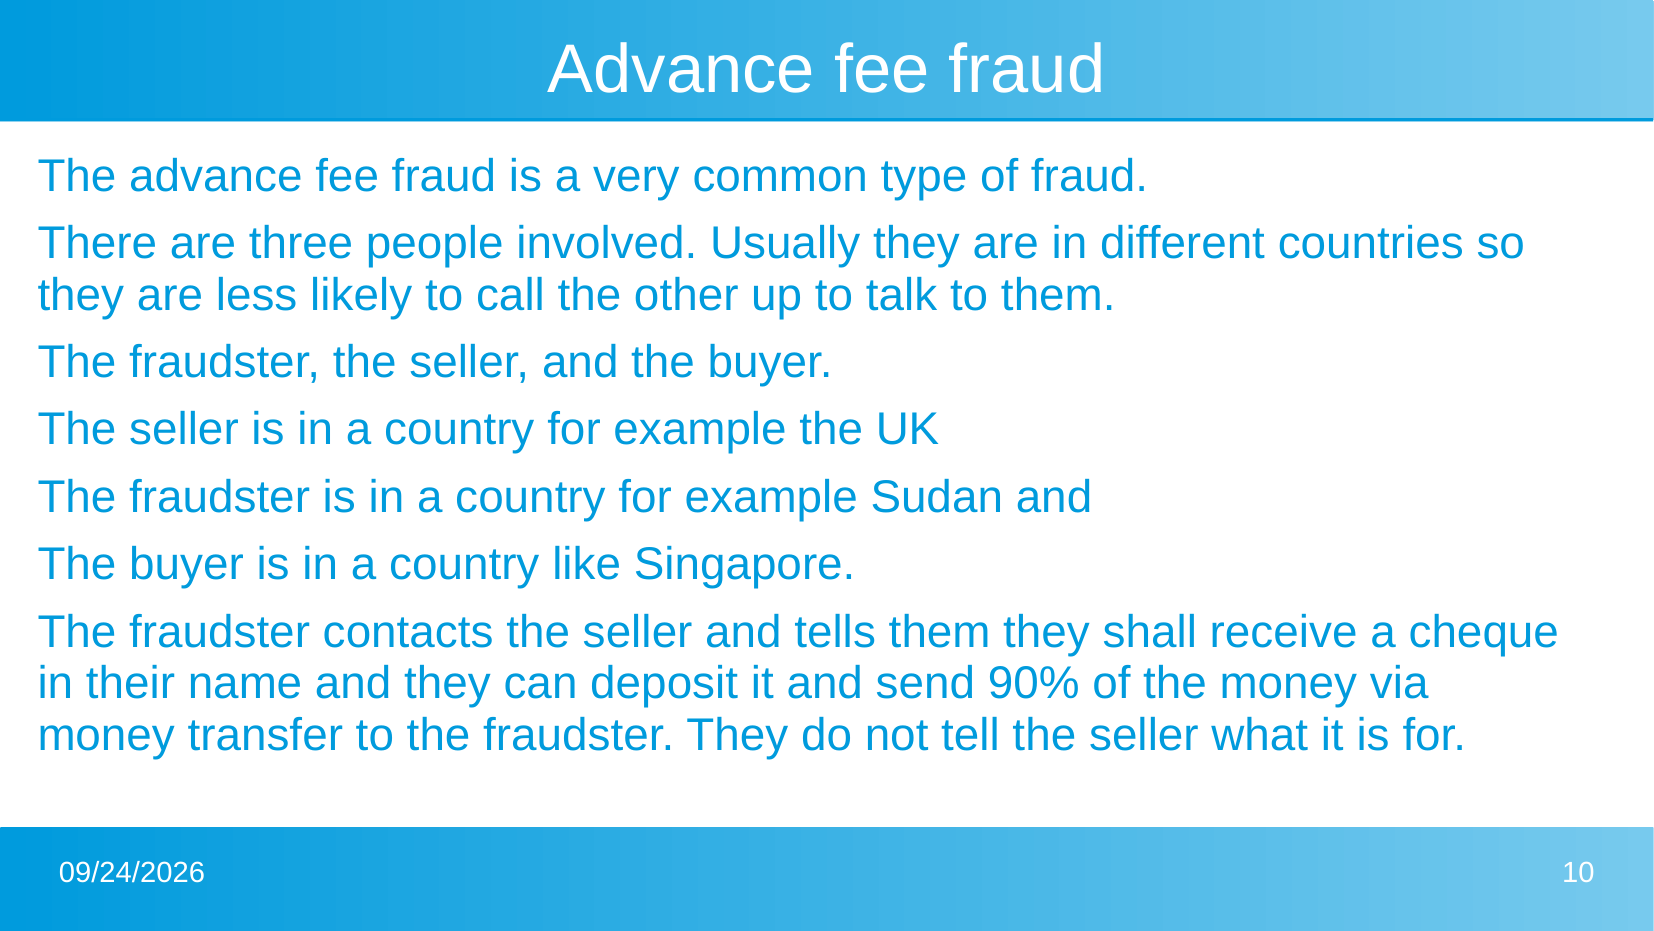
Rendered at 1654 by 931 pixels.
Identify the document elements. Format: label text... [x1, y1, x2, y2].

list The advance fee fraud is a very common type of fraud. There are three people involved. Usually they are in different countries so they are less likely to call the other up to talk to them. The fraudster, the seller, and the buyer. The seller is in a country for example the UK The fraudster is in a country for example Sudan and The buyer is in a country like Singapore. The fraudster contacts the seller and tells them they shall receive a cheque in their name and they can deposit it and send 90% of the money via money transfer to the fraudster. They do not tell the seller what it is for. [37, 150, 1573, 741]
title Advance fee fraud [59, 29, 1595, 108]
